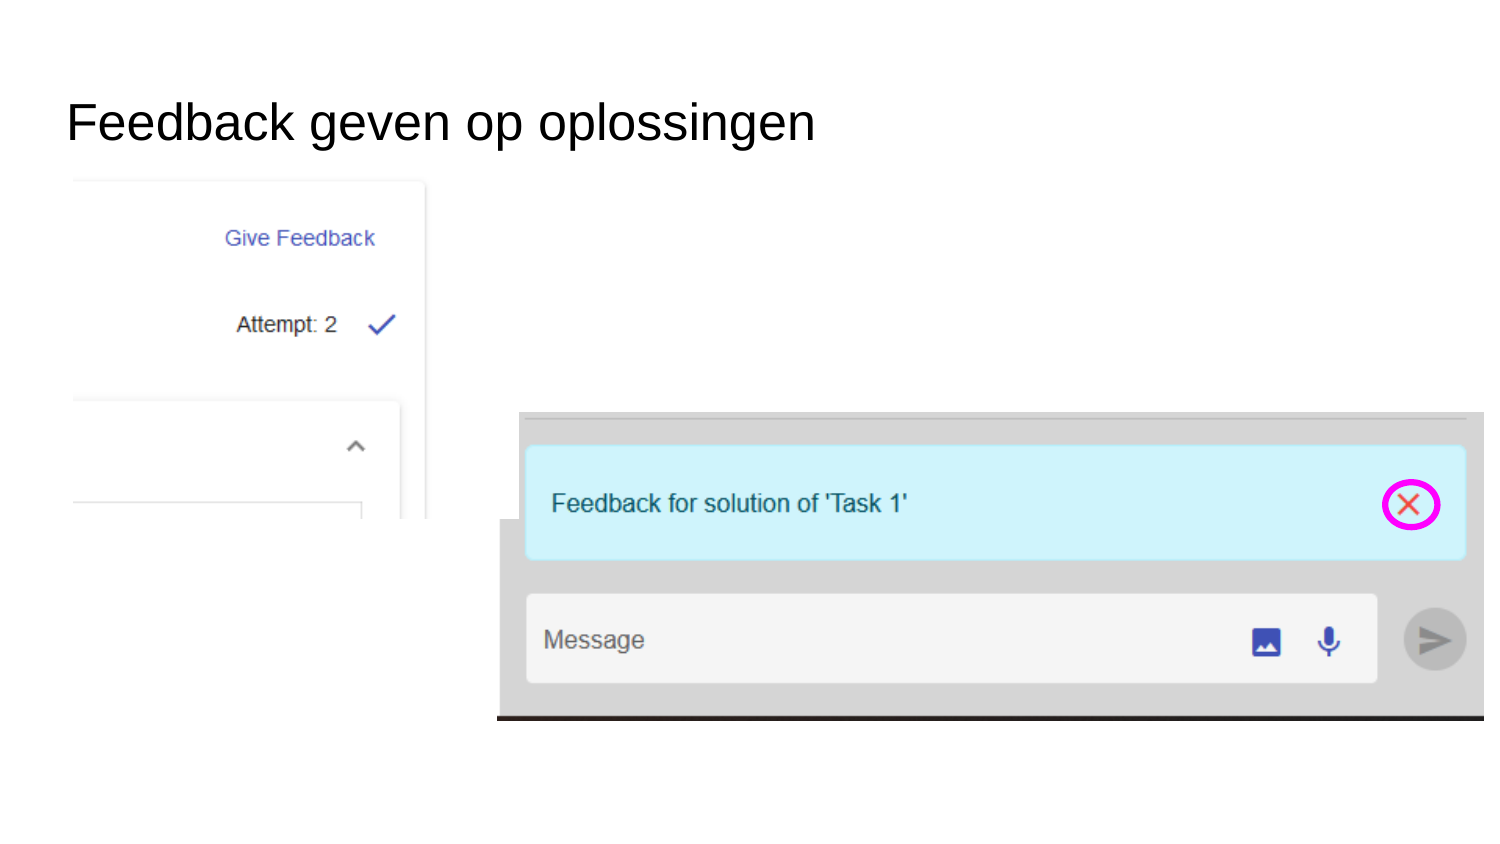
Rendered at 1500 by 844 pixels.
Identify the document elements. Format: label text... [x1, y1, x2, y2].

title Feedback geven op oplossingen [51, 72, 1449, 167]
picture [73, 166, 1484, 721]
